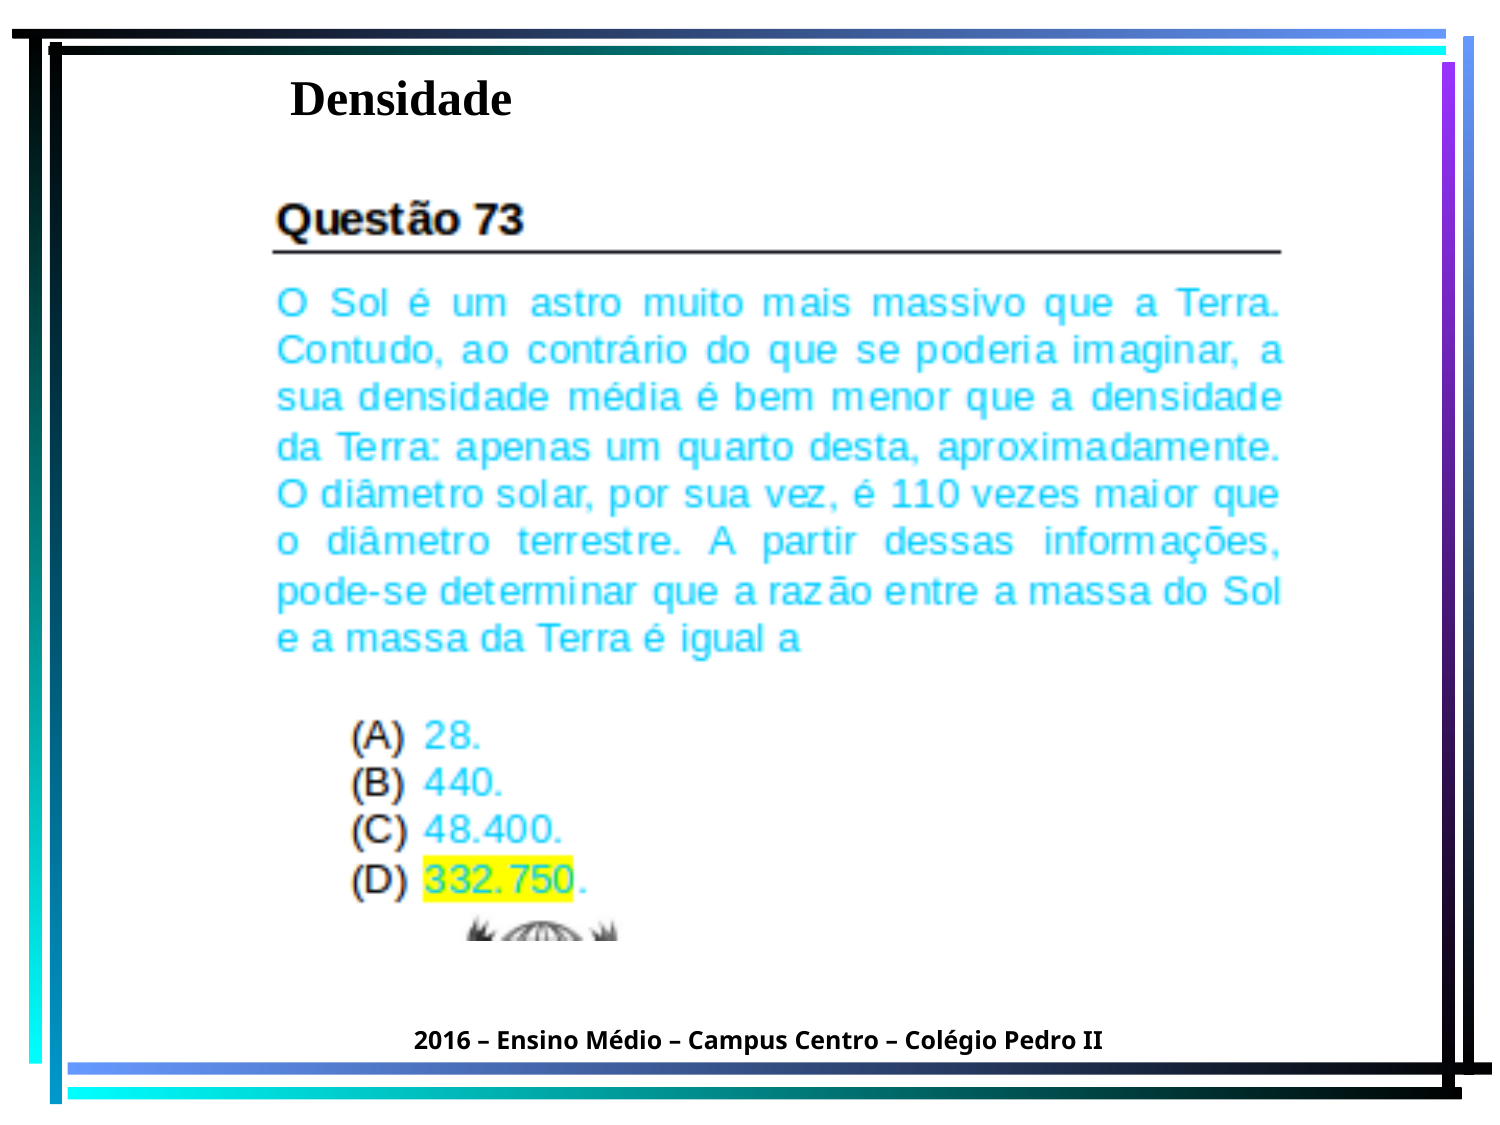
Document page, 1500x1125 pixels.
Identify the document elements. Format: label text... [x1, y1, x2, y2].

text_box 2016 – Ensino Médio – Campus Centro – Colégio Pedro II [399, 1018, 1119, 1064]
title Densidade [94, 59, 709, 142]
picture [0, 0, 1500, 1125]
